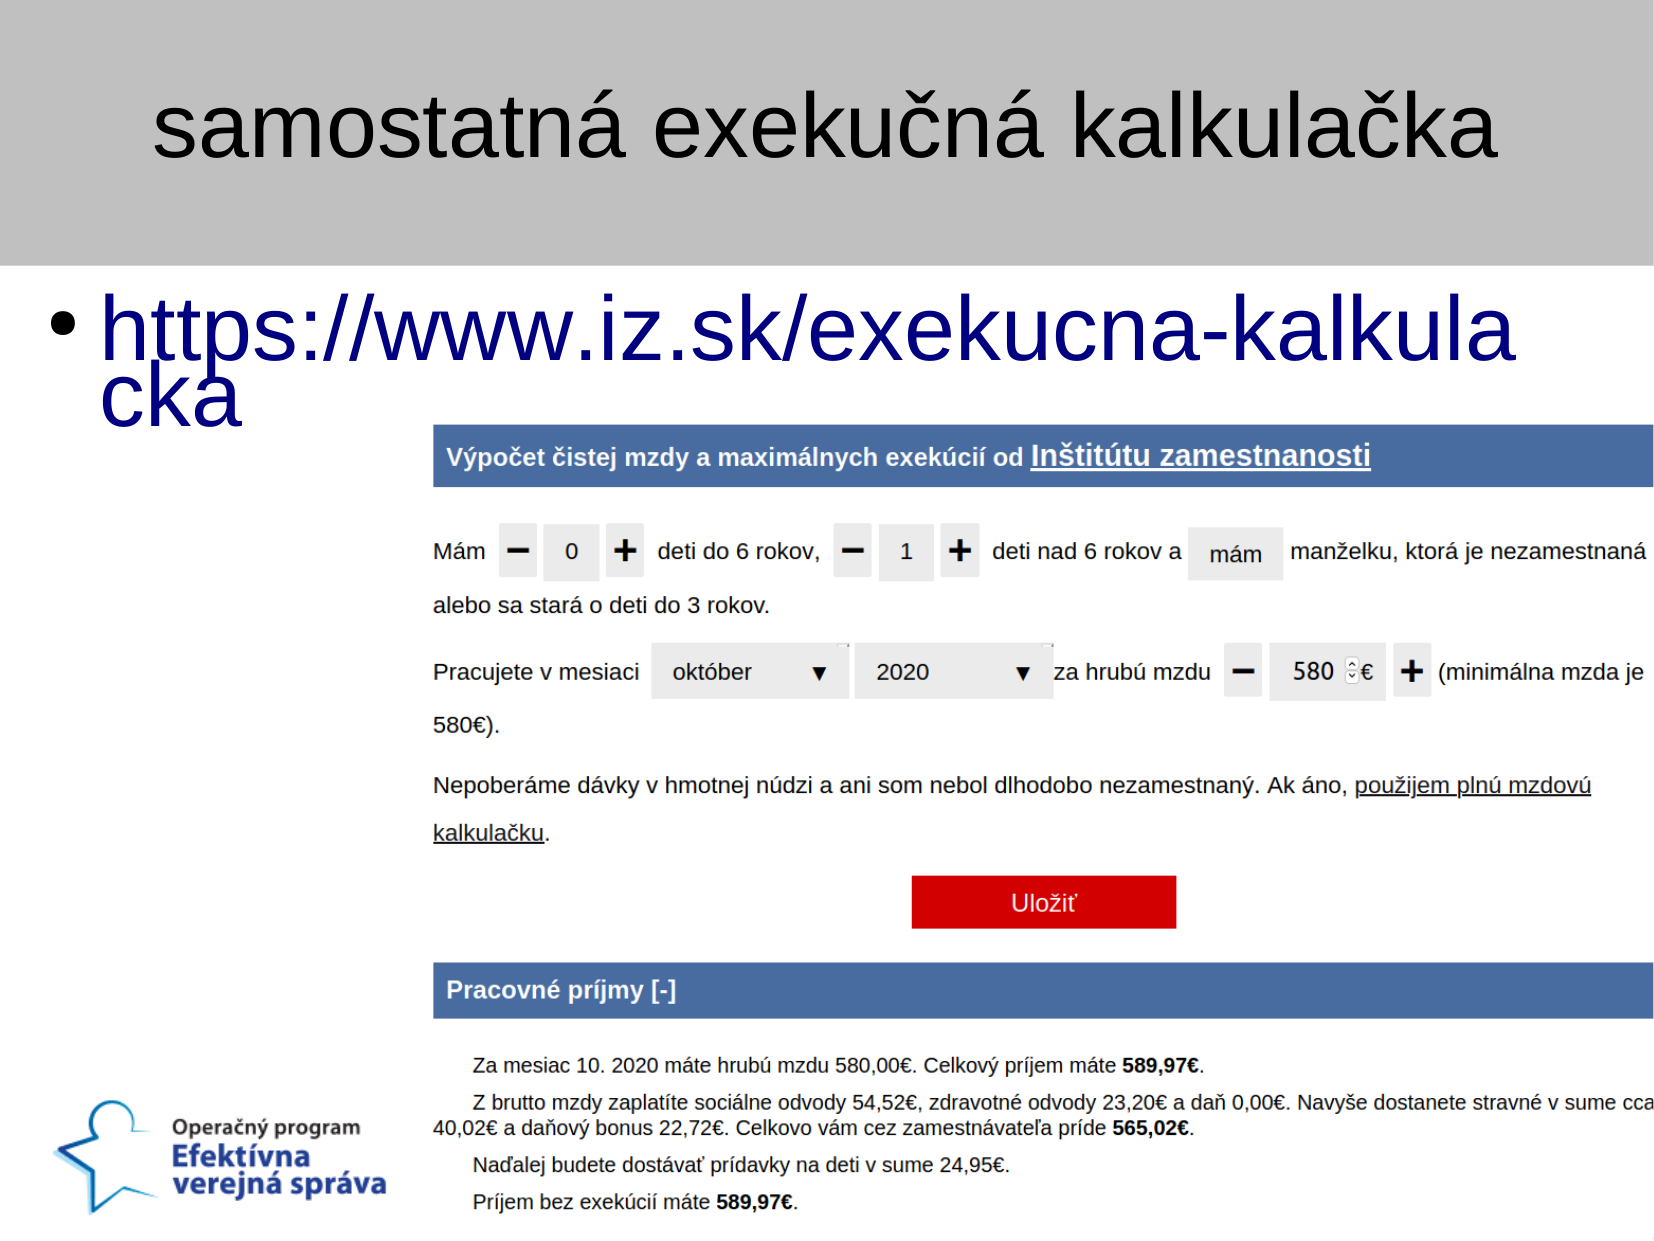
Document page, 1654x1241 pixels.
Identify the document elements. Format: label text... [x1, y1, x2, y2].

list https://www.iz.sk/exekucna-kalkulacka [29, 295, 1533, 1077]
picture [29, 413, 1654, 1241]
title samostatná exekučná kalkulačka [88, 29, 1565, 237]
